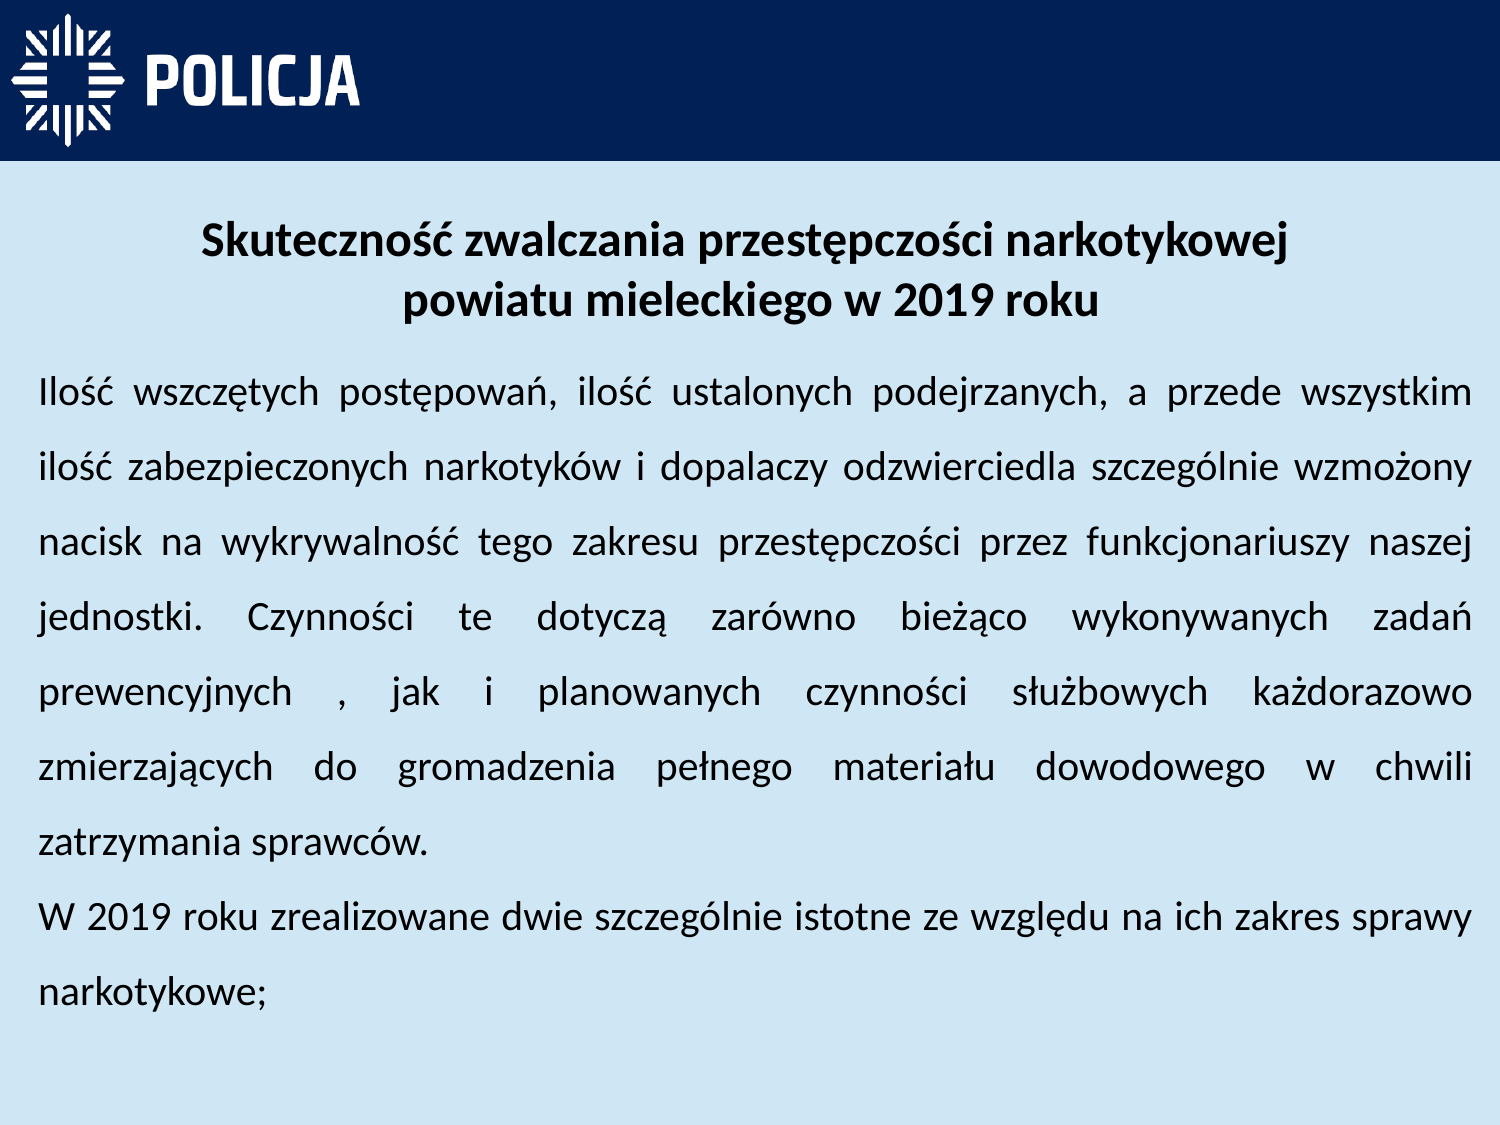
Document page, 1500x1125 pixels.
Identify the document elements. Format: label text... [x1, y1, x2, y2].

text_box Ilość wszczętych postępowań, ilość ustalonych podejrzanych, a przede wszystkim ilość zabezpieczonych narkotyków i dopalaczy odzwierciedla szczególnie wzmożony nacisk na wykrywalność tego zakresu przestępczości przez funkcjonariuszy naszej jednostki. Czynności te dotyczą zarówno bieżąco wykonywanych zadań prewencyjnych , jak i planowanych czynności służbowych każdorazowo zmierzających do gromadzenia pełnego materiału dowodowego w chwili zatrzymania sprawców. W 2019 roku zrealizowane dwie szczególnie istotne ze względu na ich zakres sprawy narkotykowe; [23, 281, 1489, 1125]
text_box Skuteczność zwalczania przestępczości narkotykowej powiatu mieleckiego w 2019 roku [78, 199, 1425, 281]
picture [0, 0, 360, 161]
text_box [360, 0, 1500, 161]
